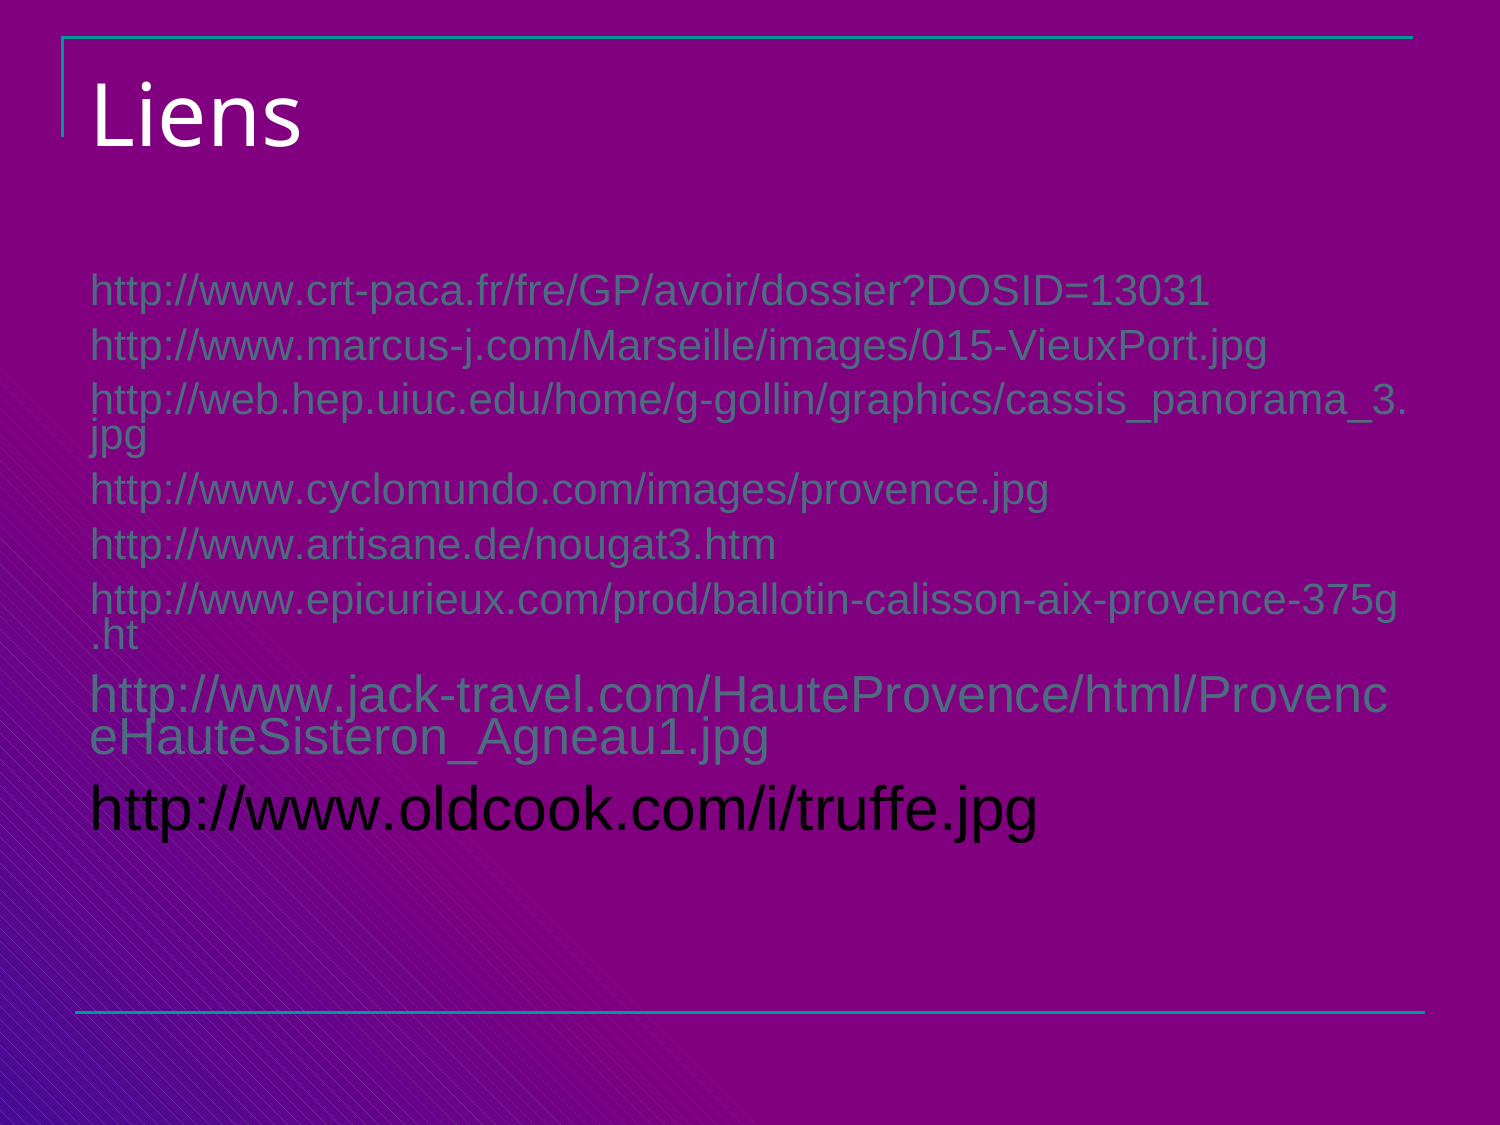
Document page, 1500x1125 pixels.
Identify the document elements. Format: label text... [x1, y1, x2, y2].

title Liens [75, 45, 1426, 233]
list http://www.crt-paca.fr/fre/GP/avoir/dossier?DOSID=13031 http://www.marcus-j.com/Marseille/images/015-VieuxPort.jpg http://web.hep.uiuc.edu/home/g-gollin/graphics/cassis_panorama_3.jpg http://www.cyclomundo.com/images/provence.jpg http://www.artisane.de/nougat3.htm http://www.epicurieux.com/prod/ballotin-calisson-aix-provence-375g.ht http://www.jack-travel.com/HauteProvence/html/ProvenceHauteSisteron_Agneau1.jpg http://www.oldcook.com/i/truffe.jpg [75, 262, 1426, 1006]
